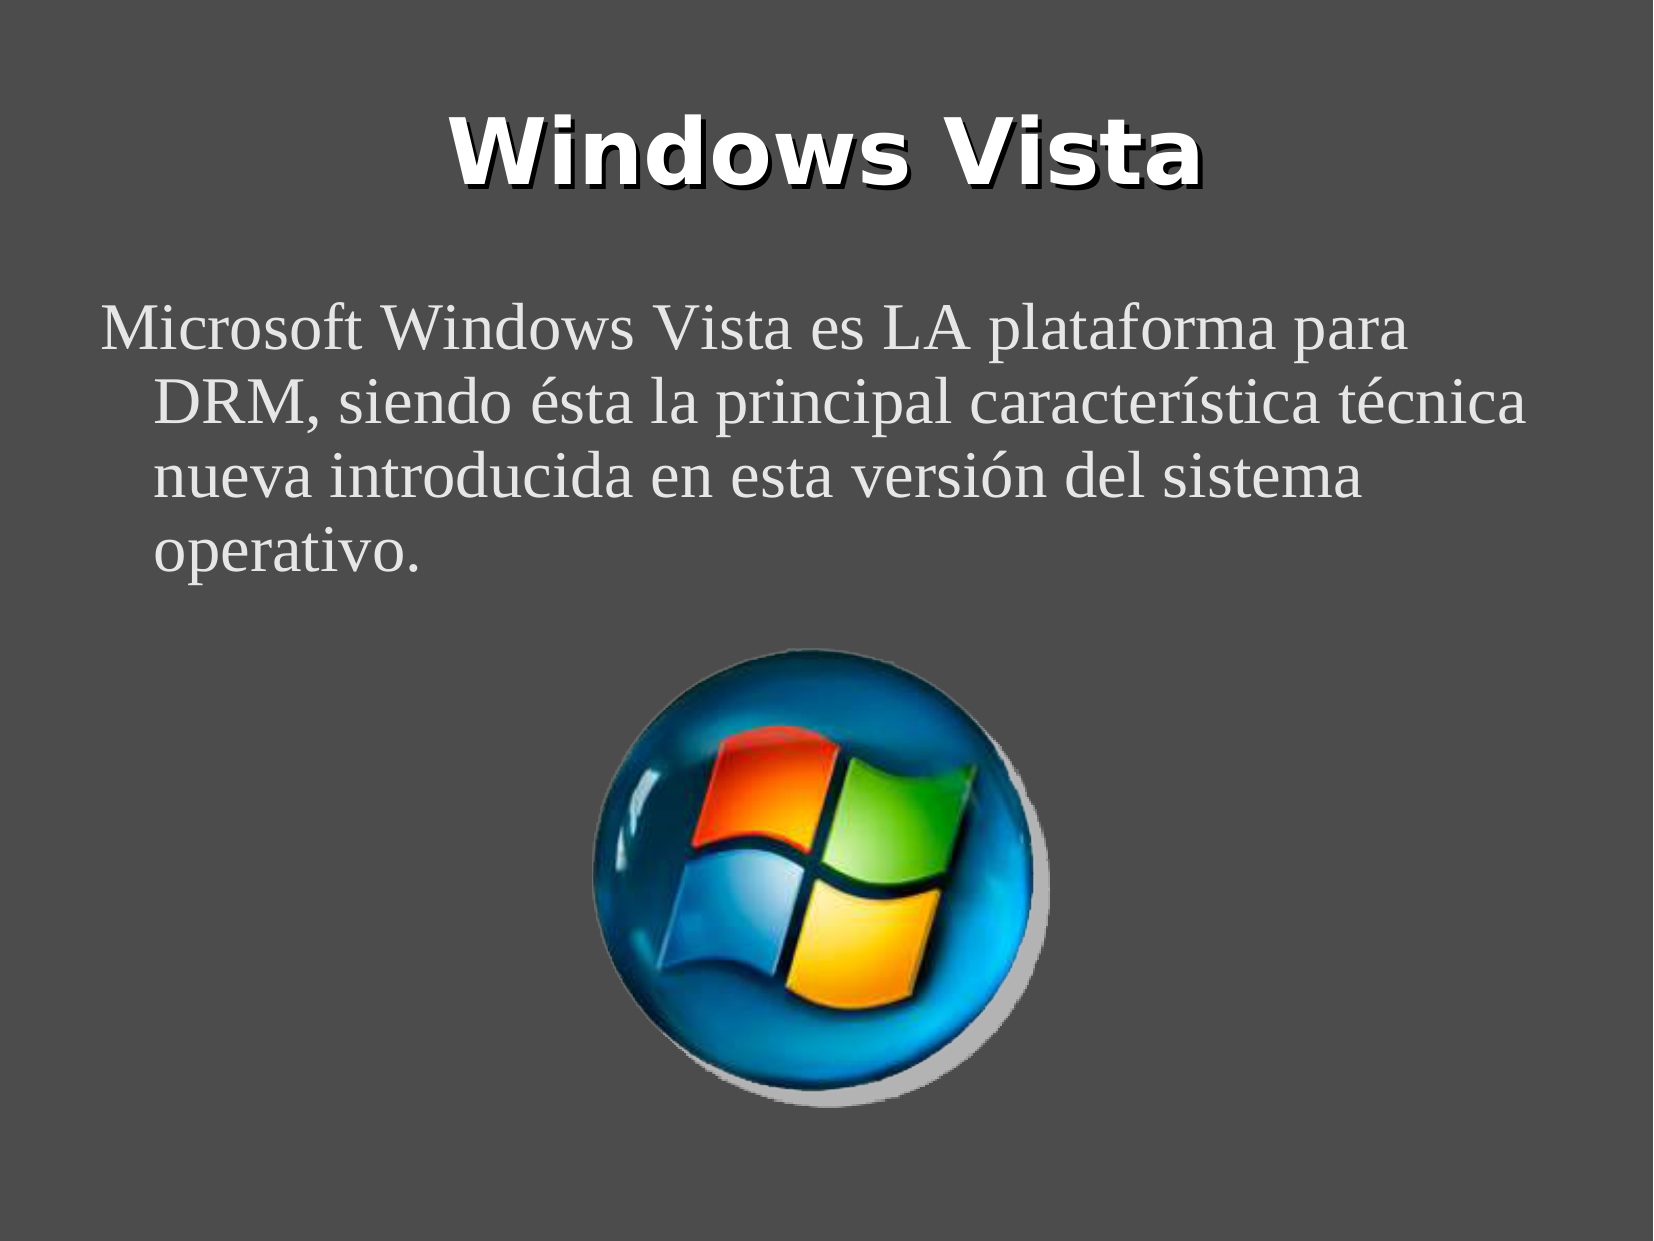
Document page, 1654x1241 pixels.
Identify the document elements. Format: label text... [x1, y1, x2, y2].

list Microsoft Windows Vista es LA plataforma para DRM, siendo ésta la principal característica técnica nueva introducida en esta versión del sistema operativo. [82, 290, 1571, 1095]
picture [566, 637, 1051, 1109]
title Windows Vista [82, 56, 1571, 250]
